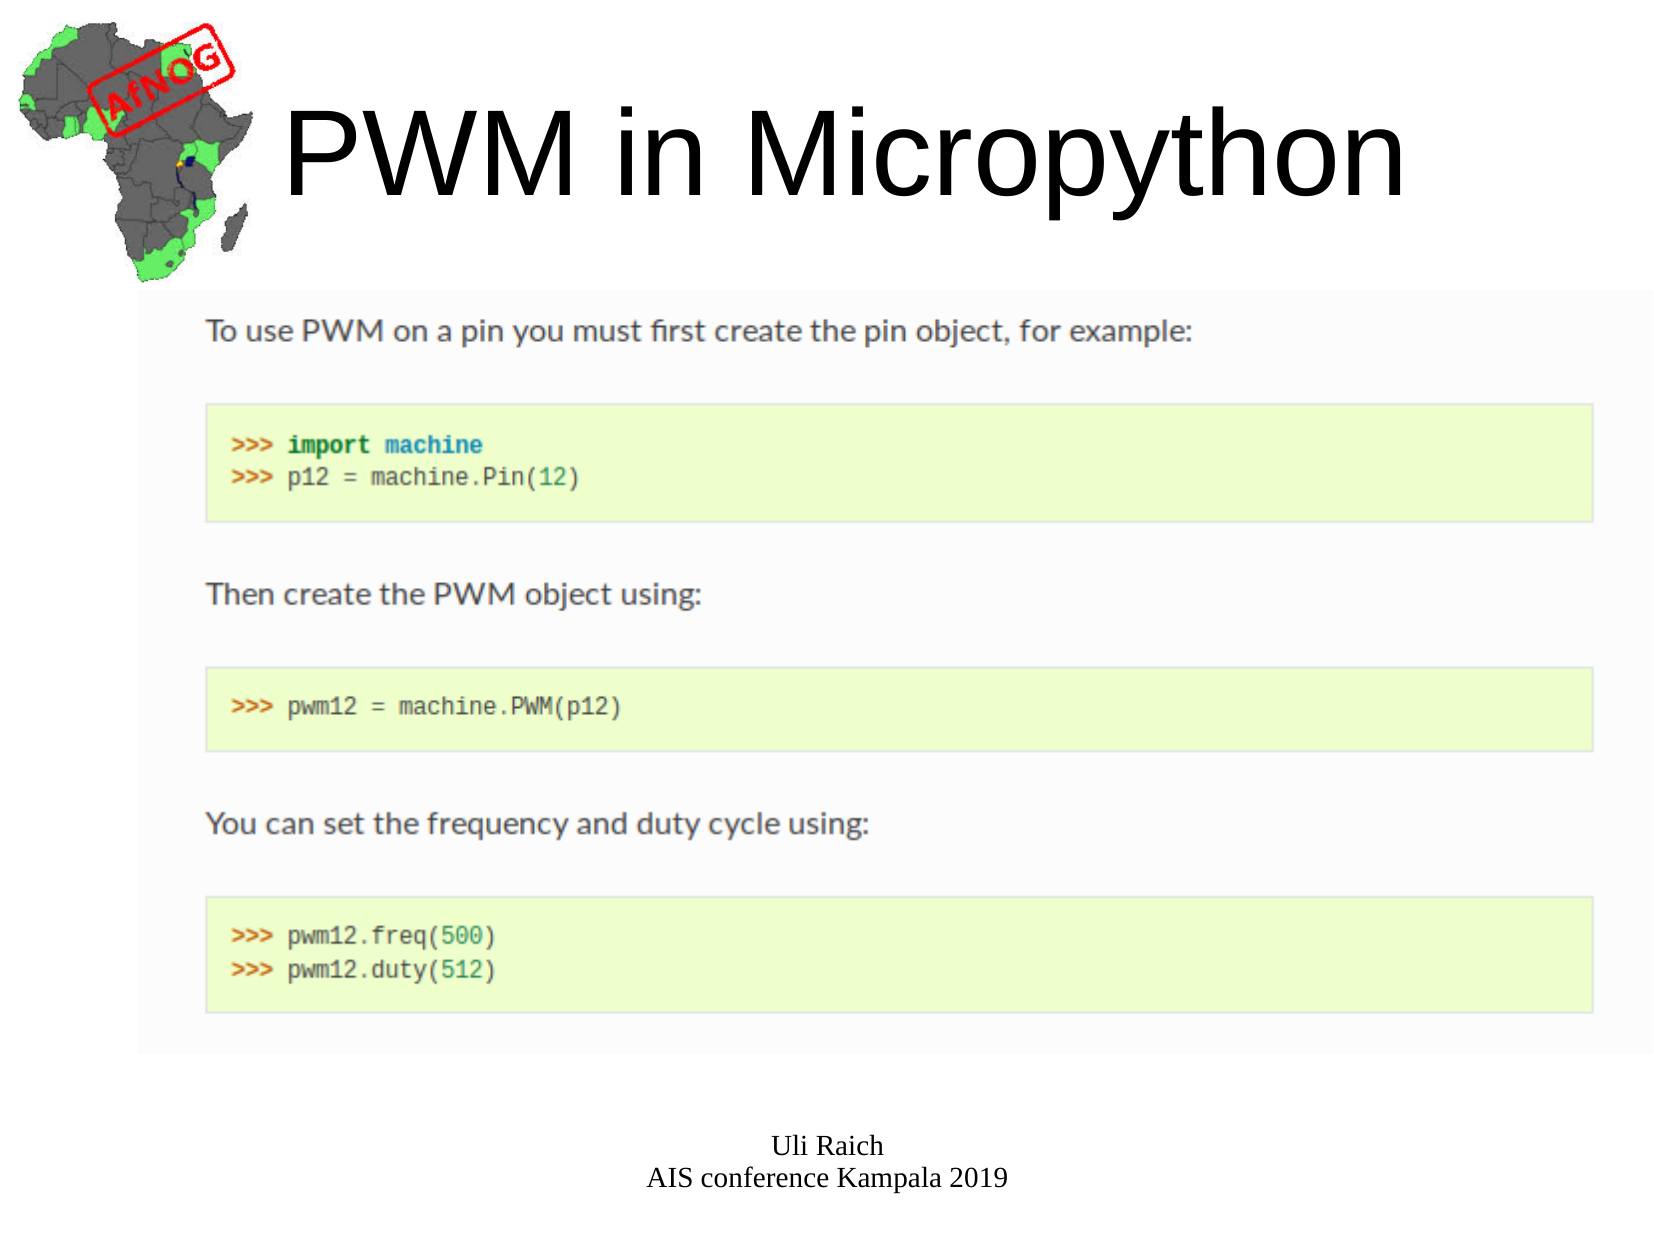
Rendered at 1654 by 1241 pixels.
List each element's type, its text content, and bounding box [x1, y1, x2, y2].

title PWM in Micropython [120, 49, 1571, 257]
picture [9, 0, 1654, 1054]
